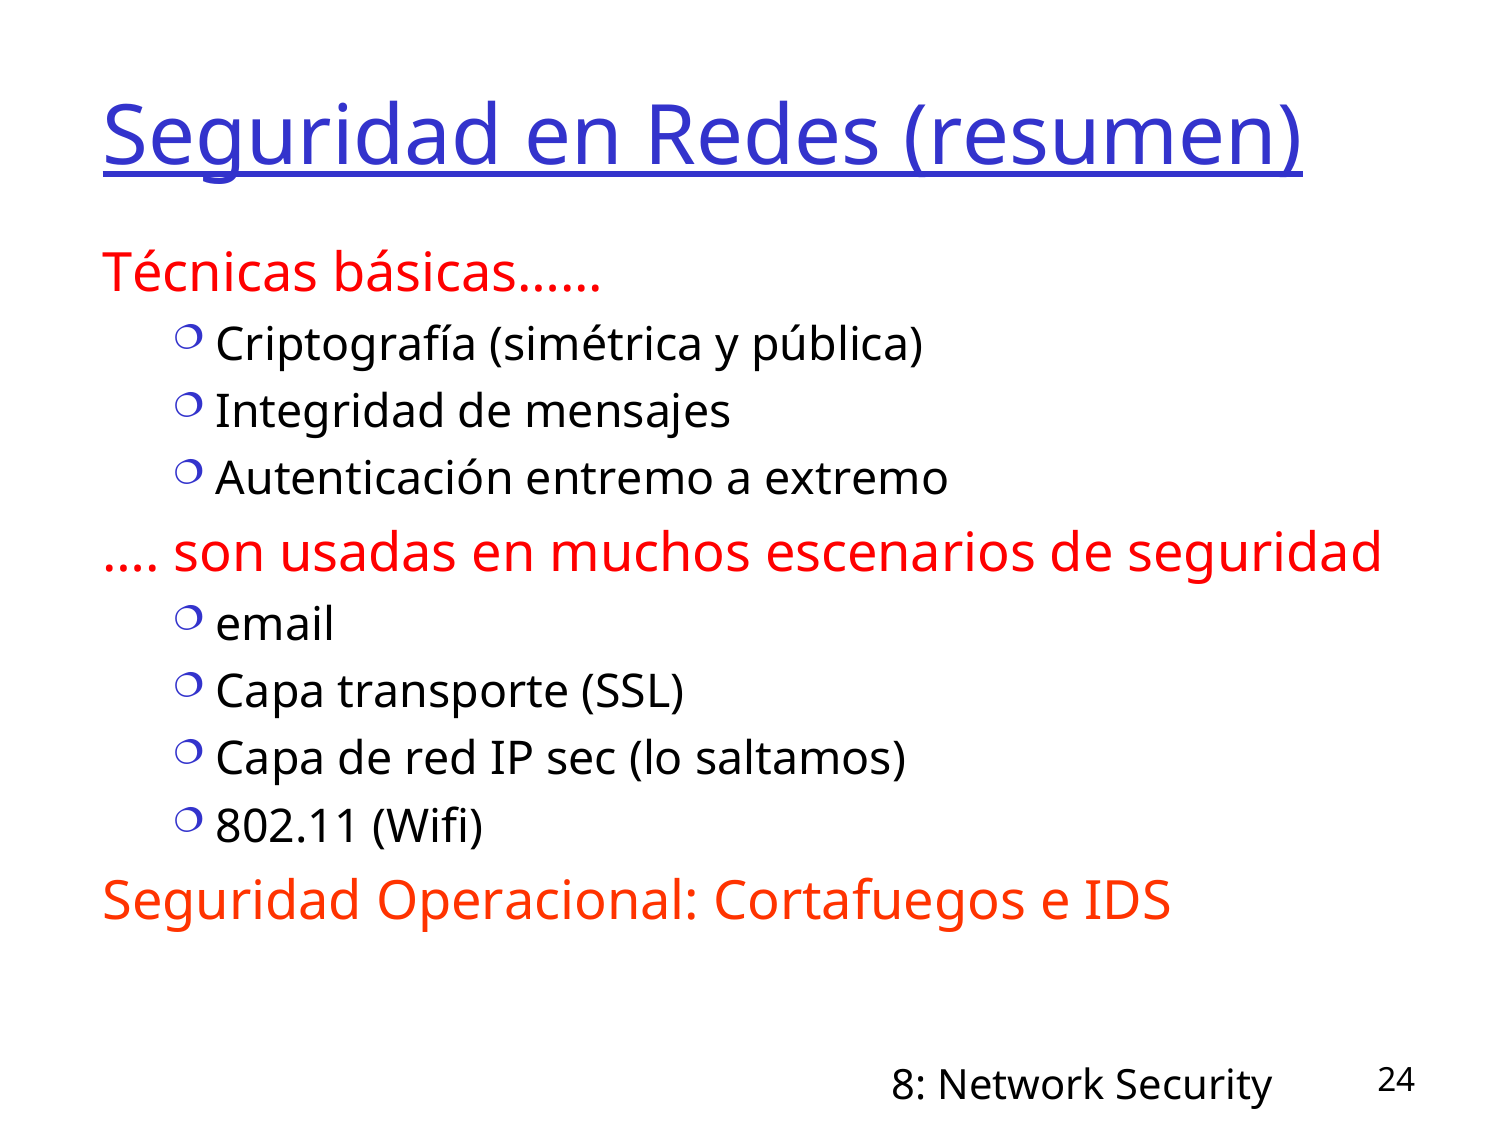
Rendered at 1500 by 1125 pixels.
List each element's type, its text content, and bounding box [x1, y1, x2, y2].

text_box 8: Network Security [876, 1050, 1352, 1125]
title Seguridad en Redes (resumen) [87, 37, 1456, 225]
list Técnicas básicas…... Criptografía (simétrica y pública) Integridad de mensajes Autenticación entremo a extremo …. son usadas en muchos escenarios de seguridad email Capa transporte (SSL) Capa de red IP sec (lo saltamos) 802.11 (Wifi) Seguridad Operacional: Cortafuegos e IDS [87, 229, 1425, 993]
